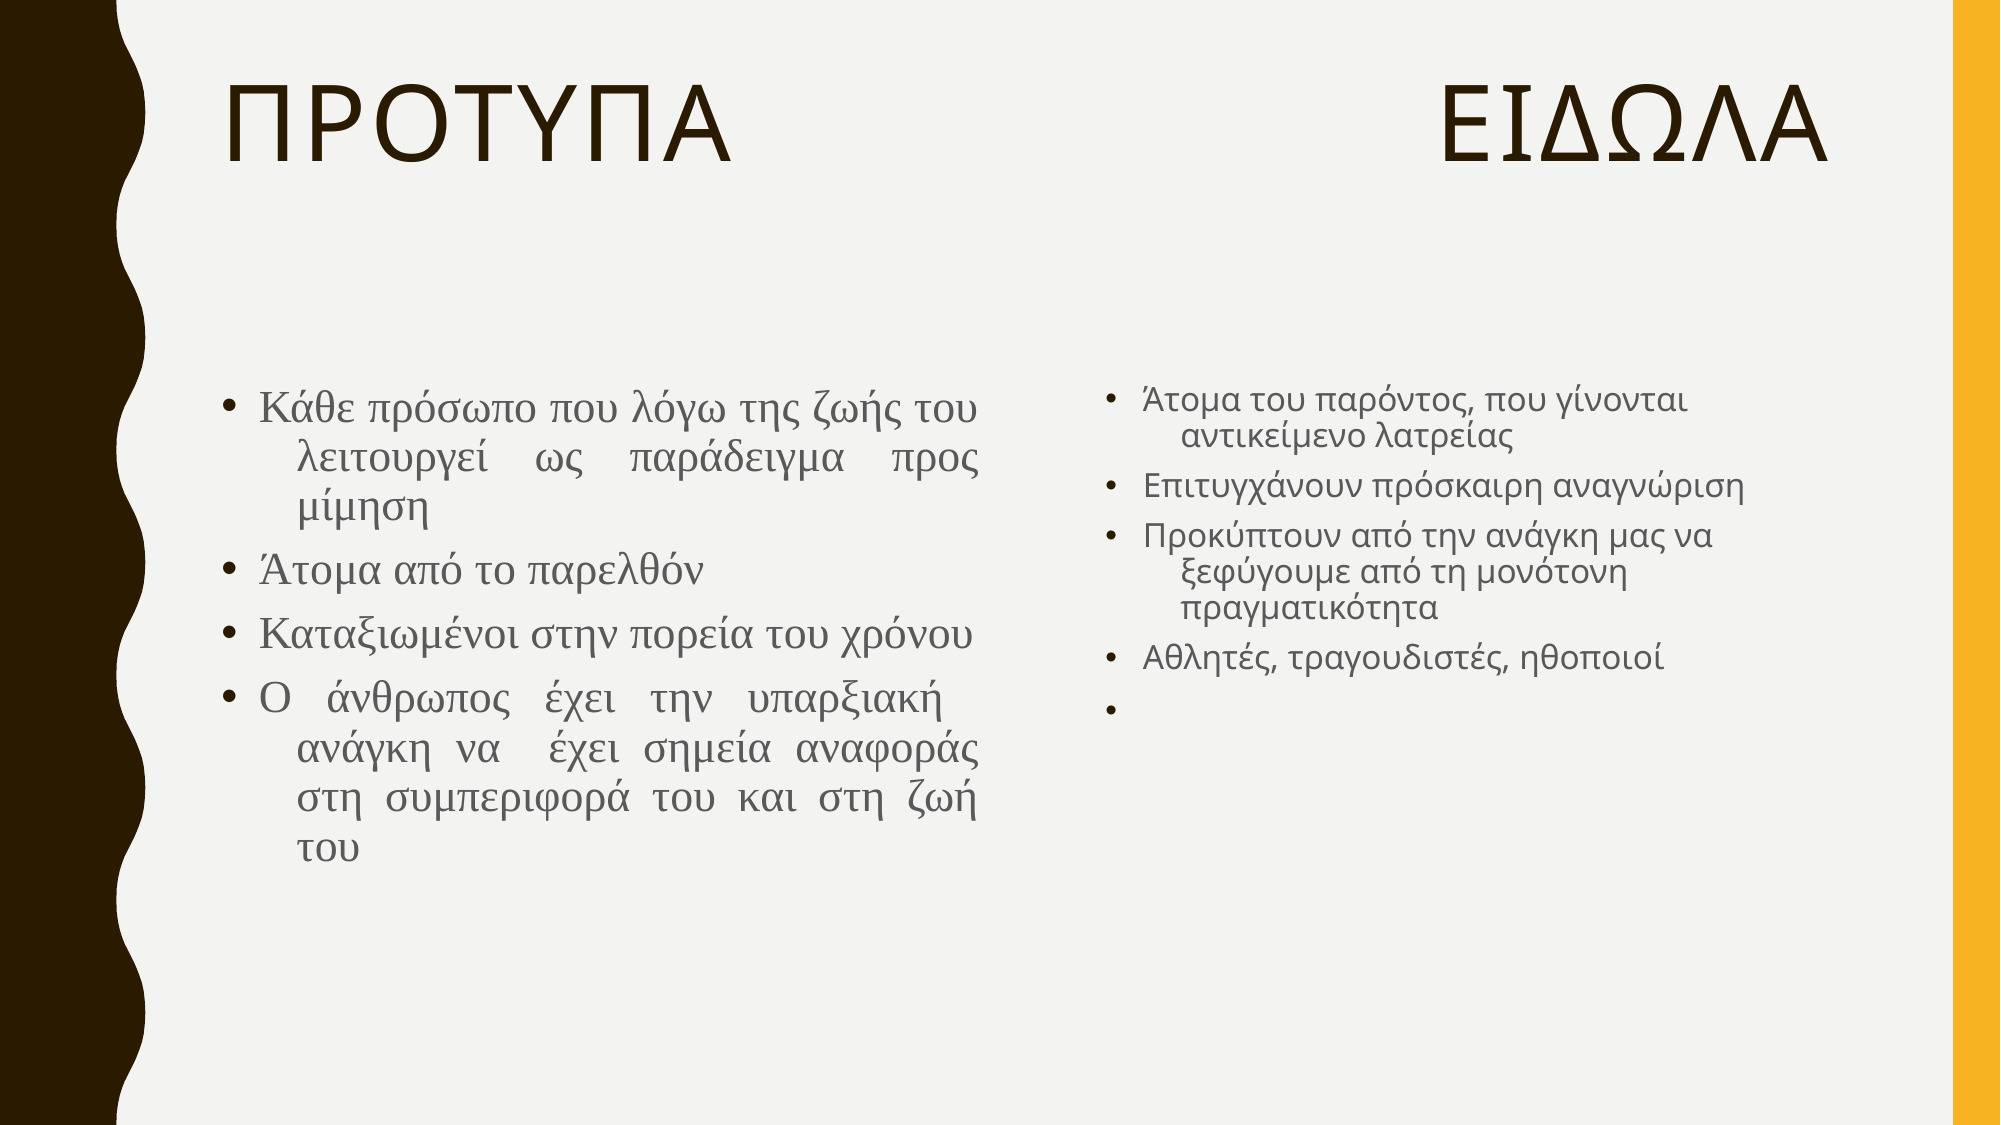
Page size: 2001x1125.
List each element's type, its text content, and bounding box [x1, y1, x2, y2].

list Κάθε πρόσωπο που λόγω της ζωής του λειτουργεί ως παράδειγμα προς μίμηση Άτομα από το παρελθόν Καταξιωμένοι στην πορεία του χρόνου Ο άνθρωπος έχει την υπαρξιακή ανάγκη να έχει σημεία αναφοράς στη συμπεριφορά του και στη ζωή του [206, 375, 994, 969]
title Προτυπα ΕΙΔΩΛΑ [205, 62, 1876, 308]
list Άτομα του παρόντος, που γίνονται αντικείμενο λατρείας Επιτυγχάνουν πρόσκαιρη αναγνώριση Προκύπτουν από την ανάγκη μας να ξεφύγουμε από τη μονότονη πραγματικότητα Αθλητές, τραγουδιστές, ηθοποιοί [1090, 375, 1879, 969]
